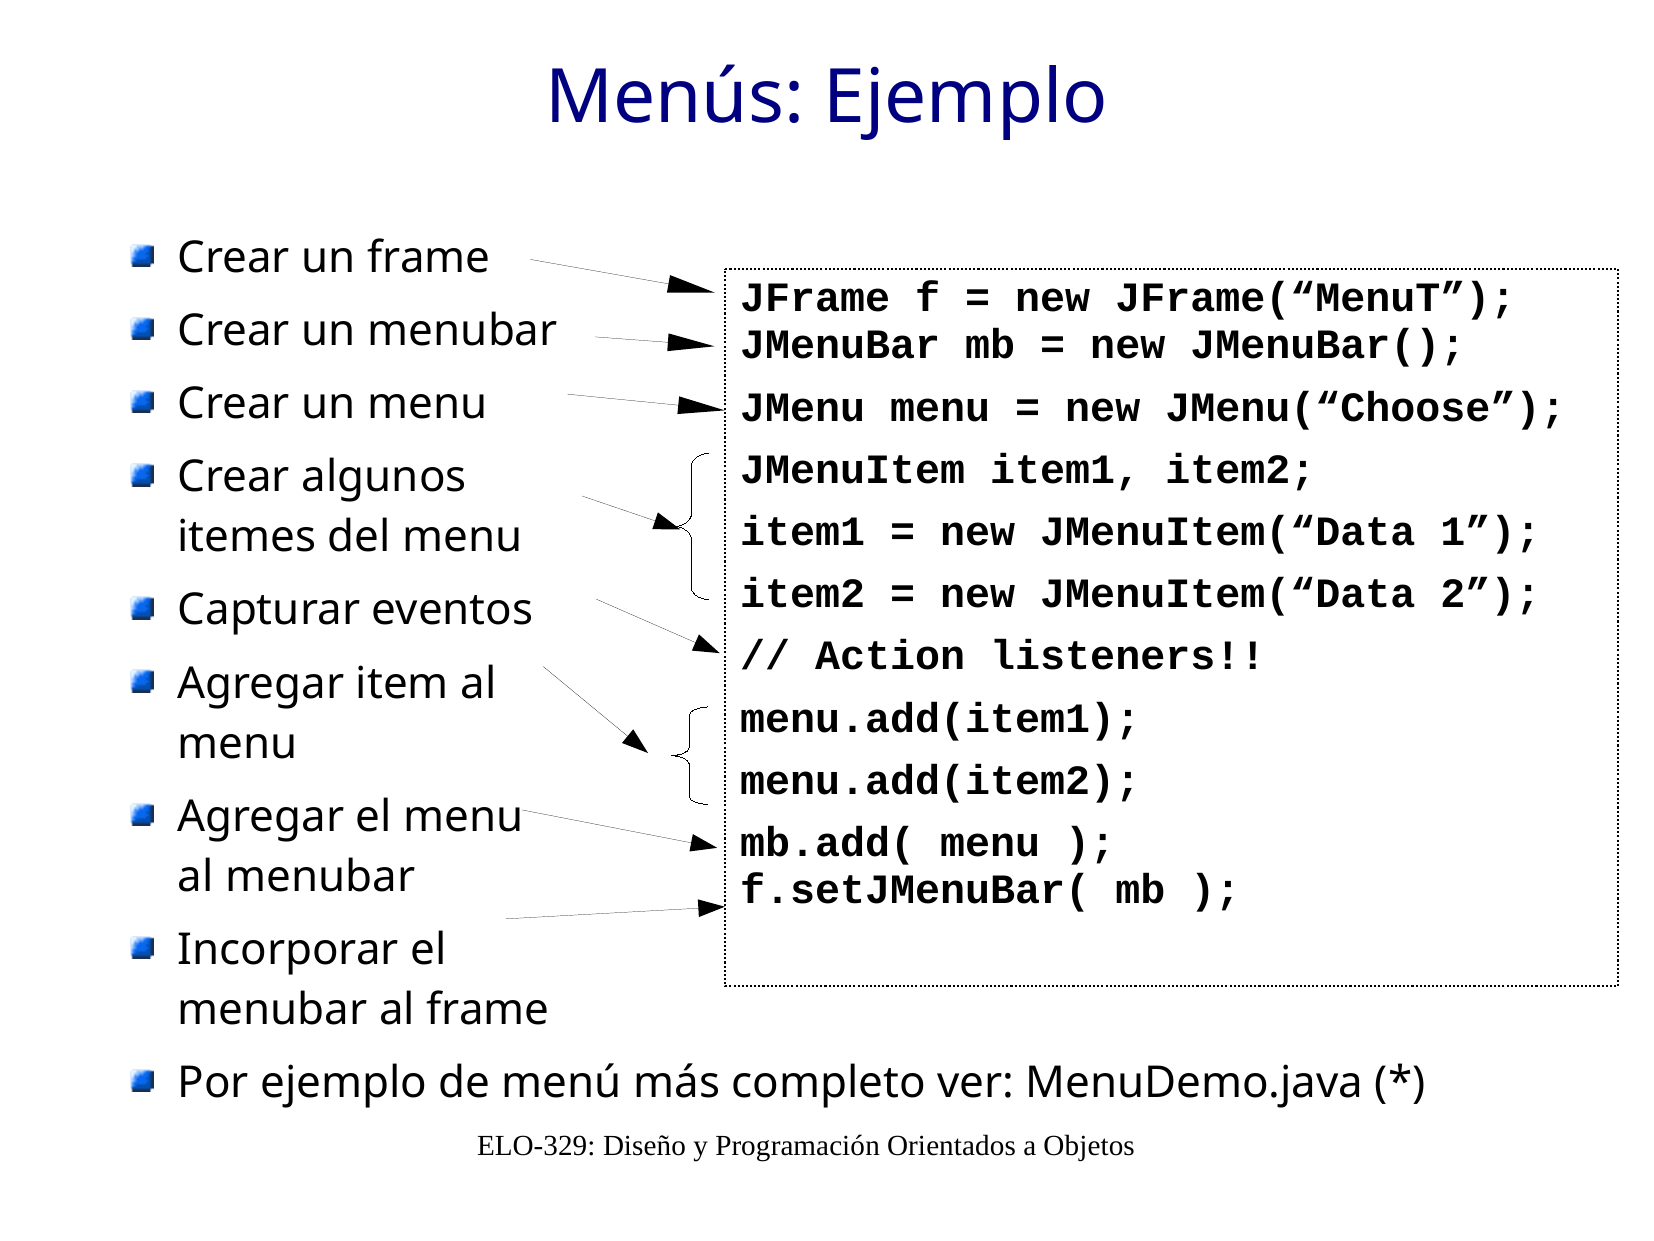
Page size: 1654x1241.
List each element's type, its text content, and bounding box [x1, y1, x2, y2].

title Menús: Ejemplo [82, 43, 1571, 145]
text_box JFrame f = new JFrame(“MenuT”); JMenuBar mb = new JMenuBar(); JMenu menu = new JMenu(“Choose”); JMenuItem item1, item2; item1 = new JMenuItem(“Data 1”); item2 = new JMenuItem(“Data 2”); // Action listeners!! menu.add(item1); menu.add(item2); mb.add( menu ); f.setJMenuBar( mb ); [725, 268, 1619, 987]
list Crear un frame Crear un menubar Crear un menu Crear algunos itemes del menu Capturar eventos Agregar item al menu Agregar el menu al menubar Incorporar el menubar al frame Por ejemplo de menú más completo ver: MenuDemo.java (*) [115, 225, 1571, 1115]
